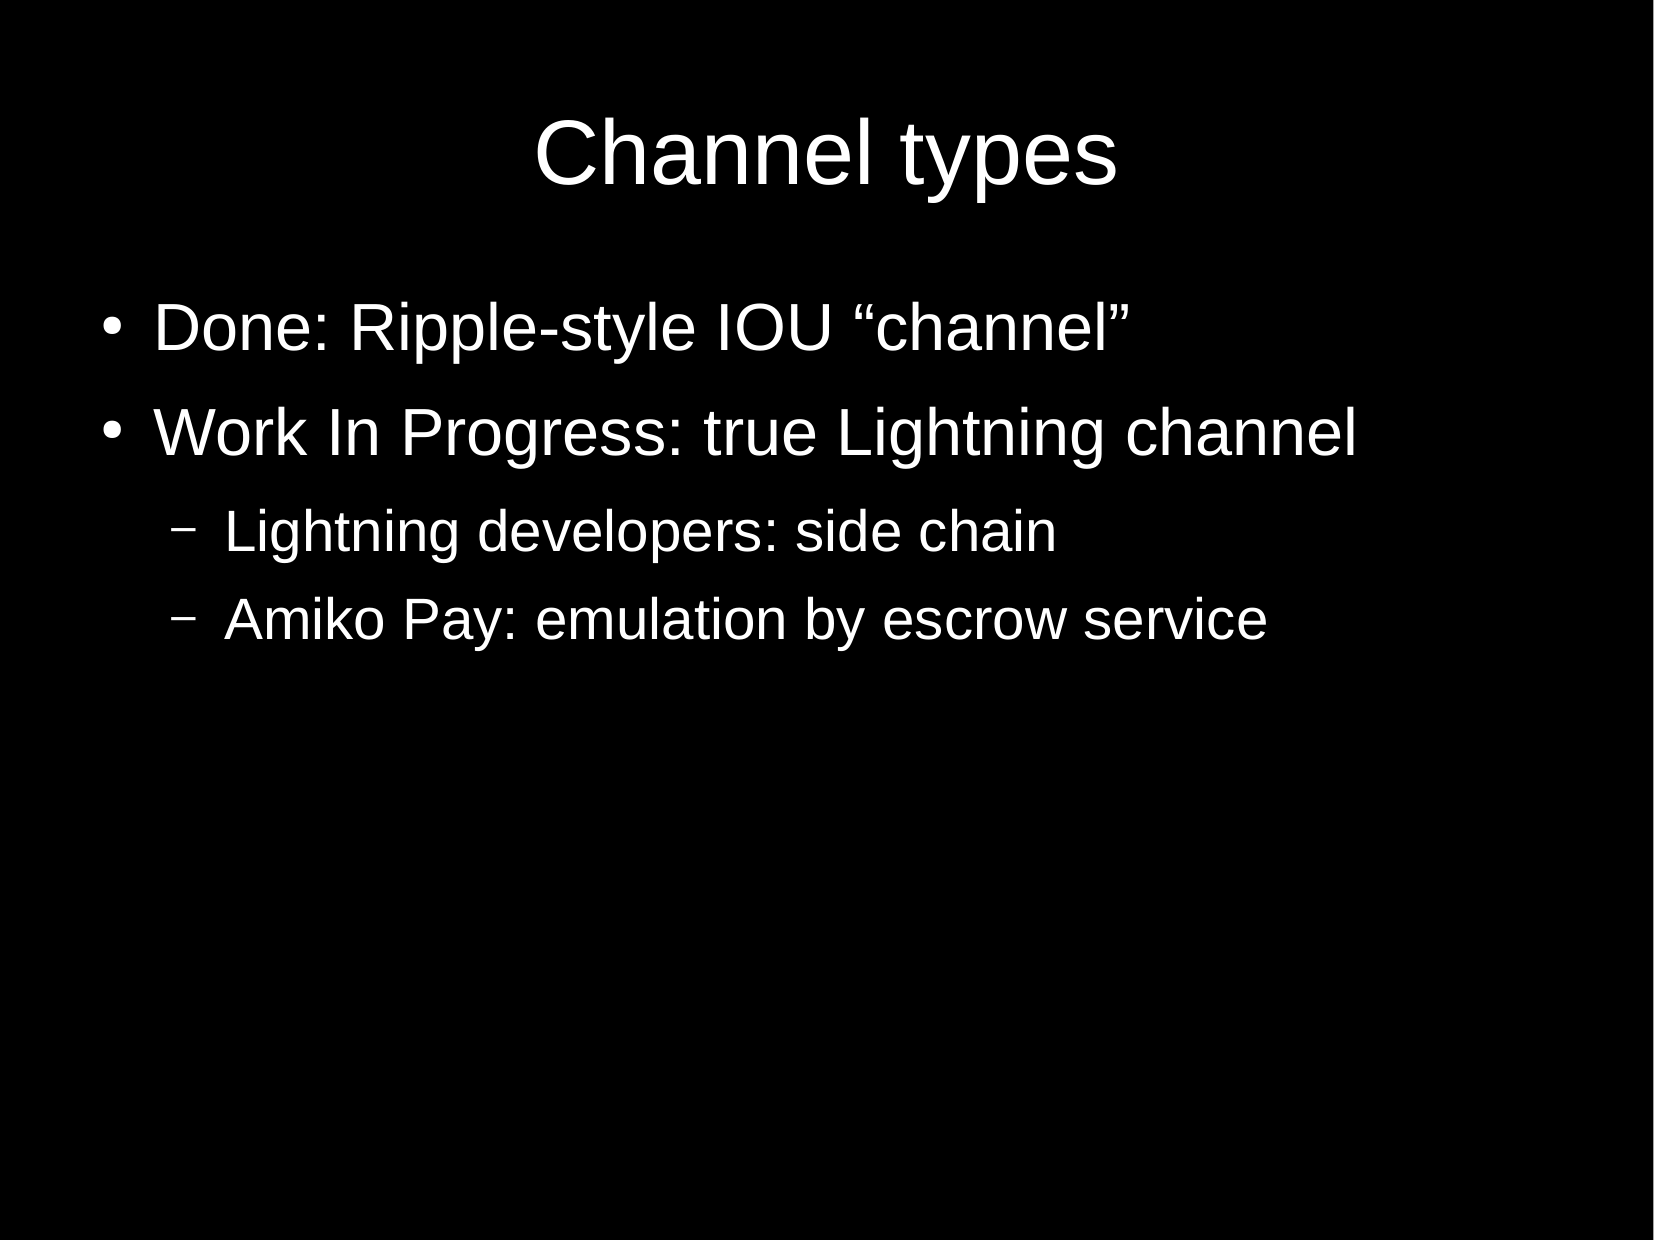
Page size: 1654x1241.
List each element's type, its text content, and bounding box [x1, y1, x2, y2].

list Done: Ripple-style IOU “channel” Work In Progress: true Lightning channel Lightning developers: side chain Amiko Pay: emulation by escrow service [82, 290, 1538, 1010]
title Channel types [82, 49, 1571, 257]
